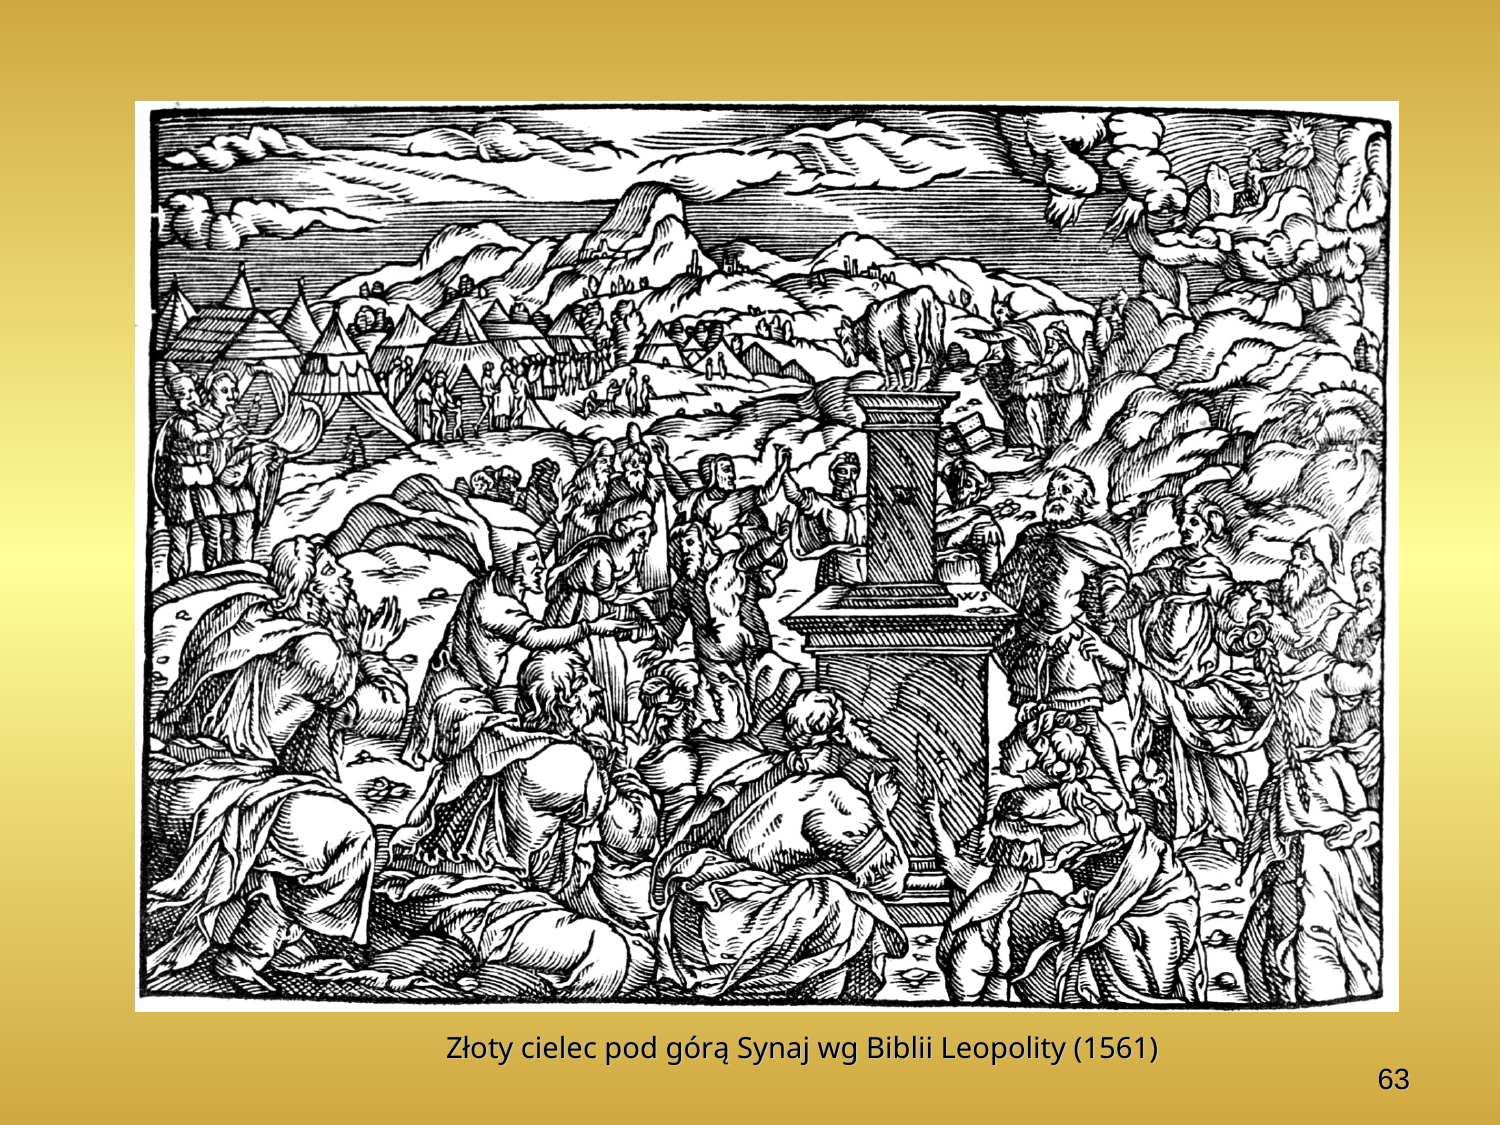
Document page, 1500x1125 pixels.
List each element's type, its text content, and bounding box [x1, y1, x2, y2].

title Złoty cielec pod górą Synaj wg Biblii Leopolity (1561) [430, 1012, 1188, 1083]
text_box <numer> [1074, 1024, 1426, 1103]
text_box [135, 101, 1399, 1012]
